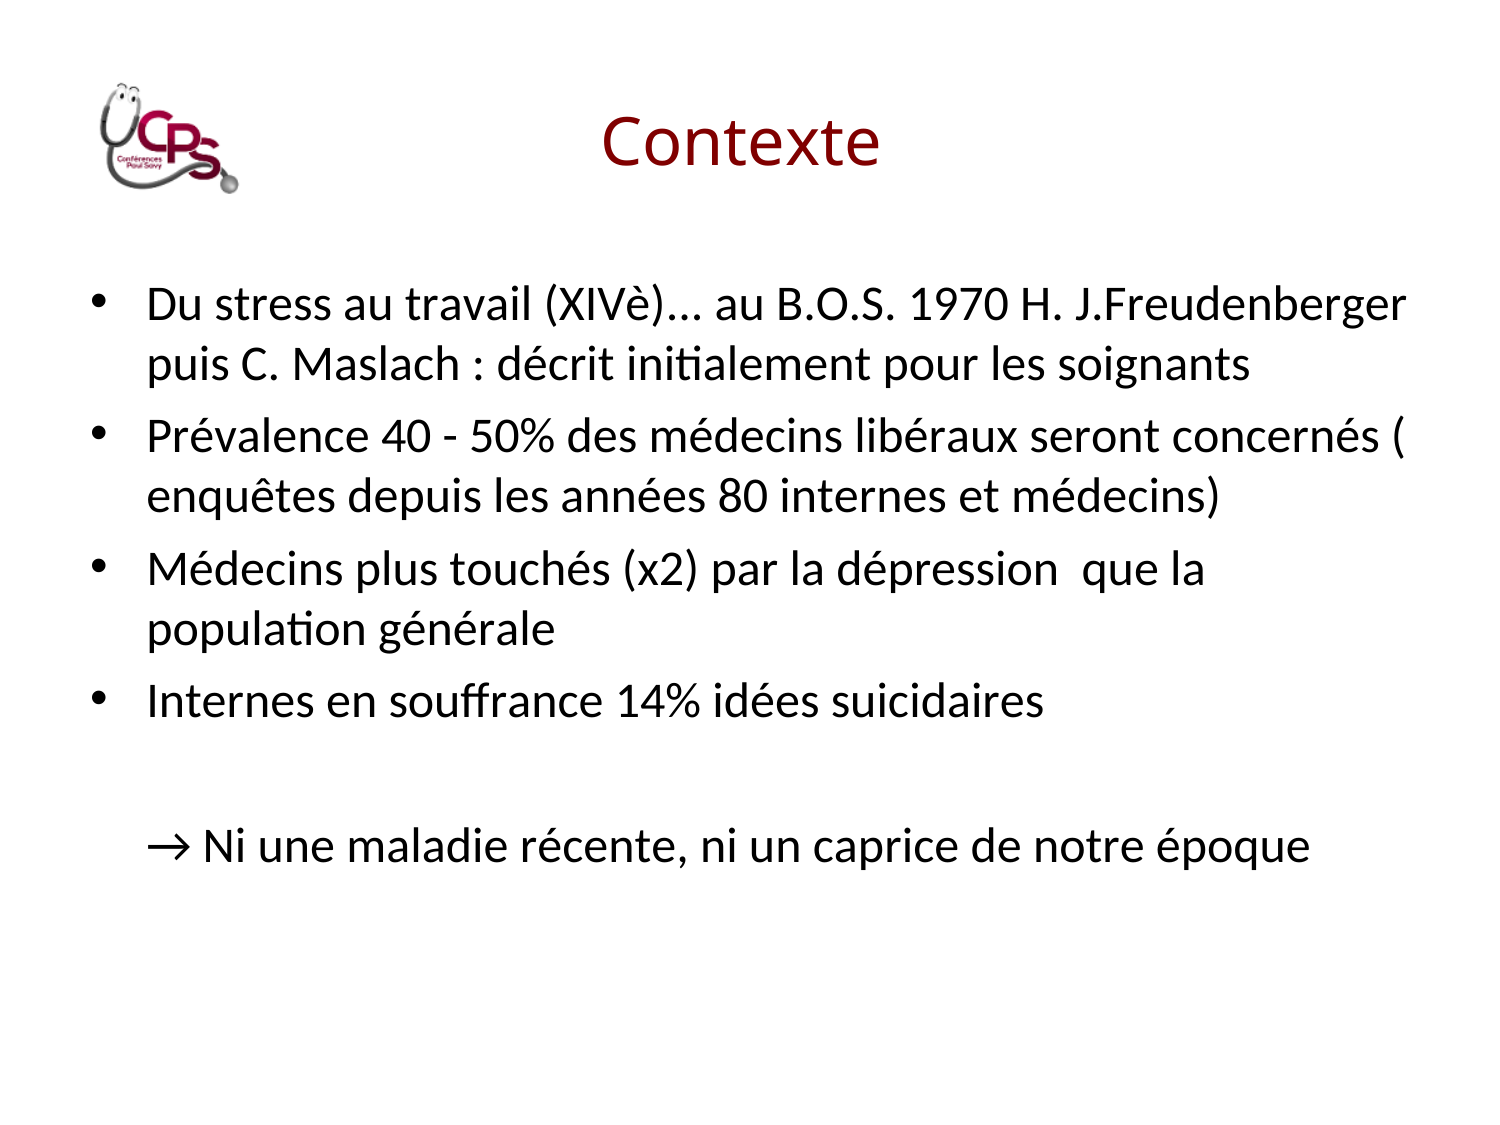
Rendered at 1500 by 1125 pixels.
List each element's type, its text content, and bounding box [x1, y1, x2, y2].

title Contexte [75, 45, 1426, 233]
list Du stress au travail (XIVè)... au B.O.S. 1970 H. J.Freudenberger puis C. Maslach : décrit initialement pour les soignants Prévalence 40 - 50% des médecins libéraux seront concernés ( enquêtes depuis les années 80 internes et médecins) Médecins plus touchés (x2) par la dépression que la population générale Internes en souffrance 14% idées suicidaires → Ni une maladie récente, ni un caprice de notre époque [75, 262, 1426, 1005]
picture [75, 44, 263, 209]
